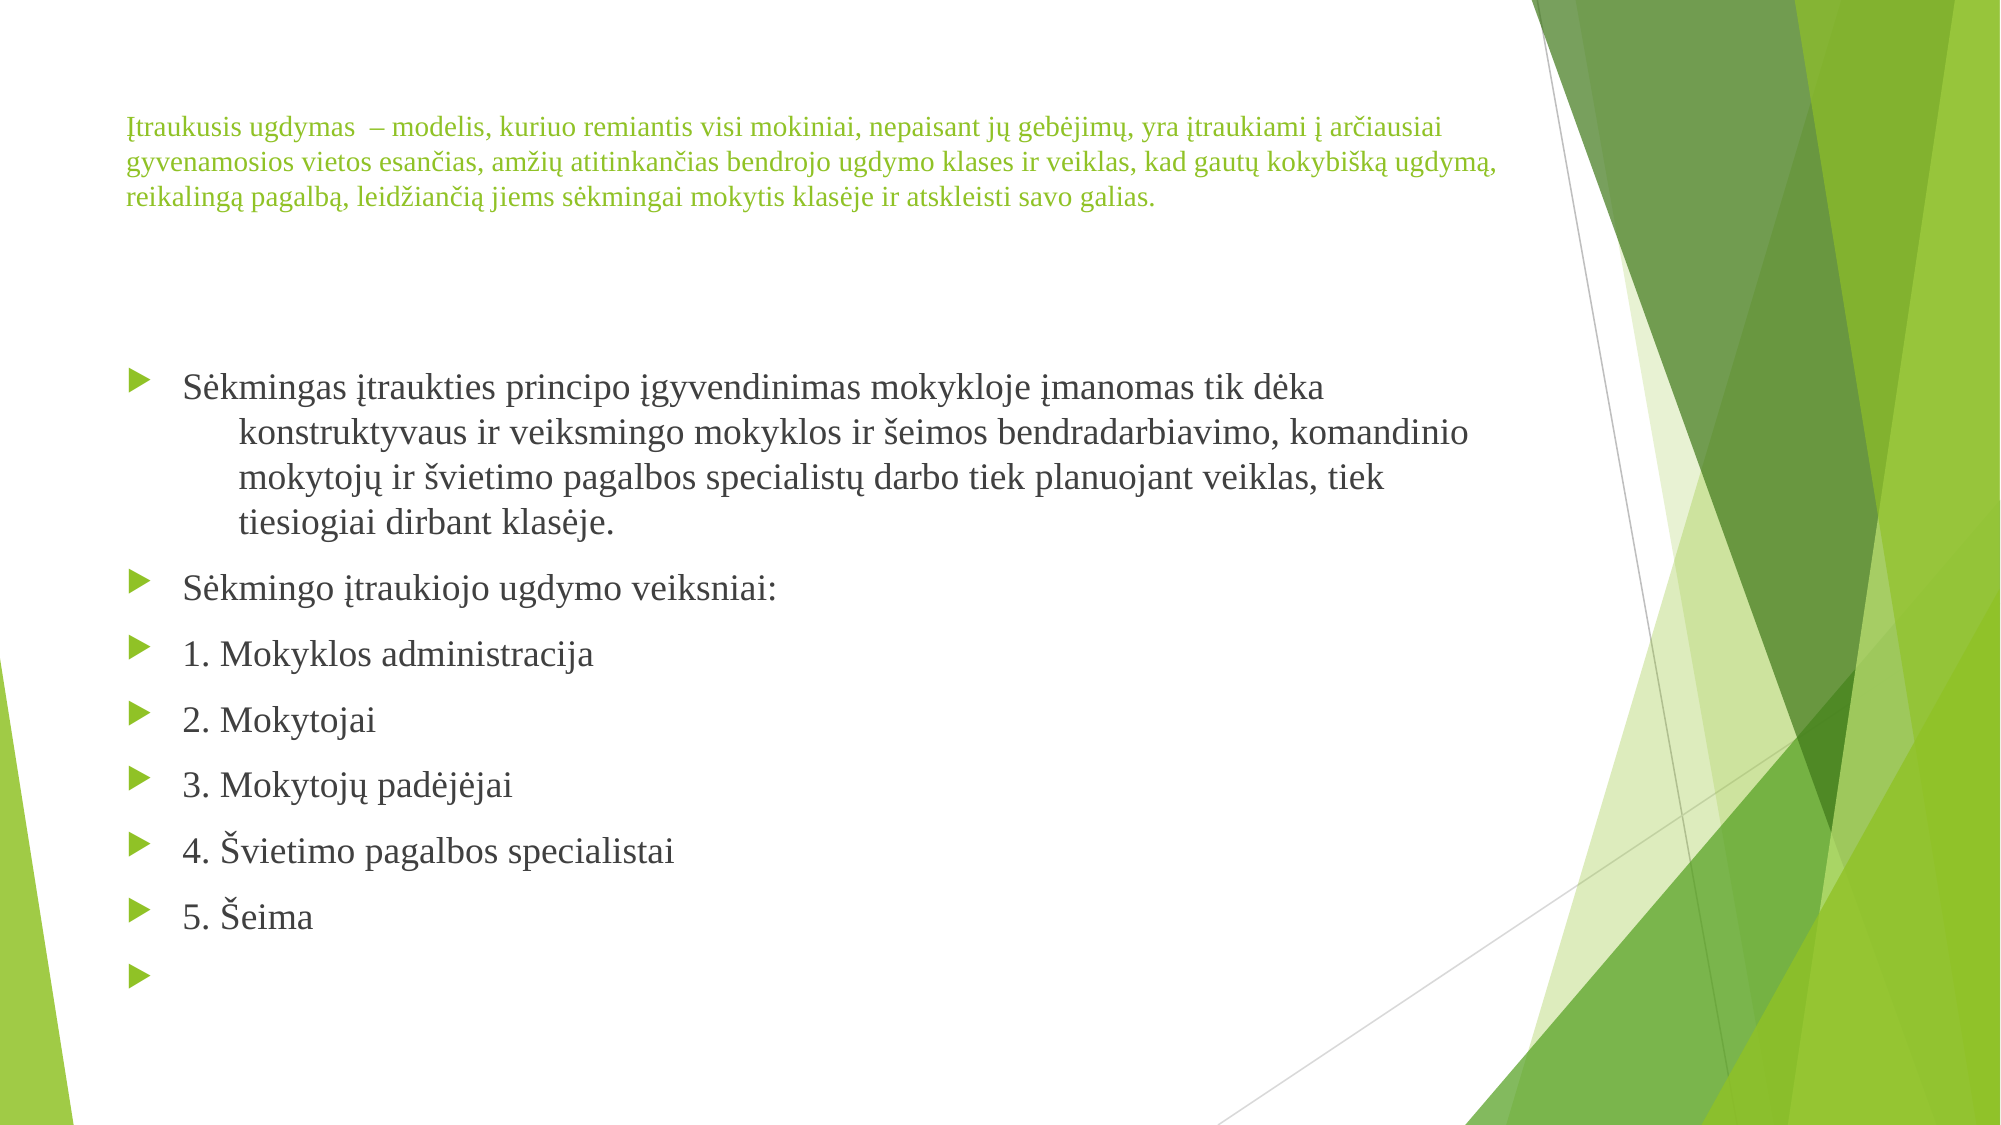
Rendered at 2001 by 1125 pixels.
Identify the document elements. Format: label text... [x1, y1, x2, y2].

list Sėkmingas įtraukties principo įgyvendinimas mokykloje įmanomas tik dėka konstruktyvaus ir veiksmingo mokyklos ir šeimos bendradarbiavimo, komandinio mokytojų ir švietimo pagalbos specialistų darbo tiek planuojant veiklas, tiek tiesiogiai dirbant klasėje. Sėkmingo įtraukiojo ugdymo veiksniai: 1. Mokyklos administracija 2. Mokytojai 3. Mokytojų padėjėjai 4. Švietimo pagalbos specialistai 5. Šeima [111, 354, 1522, 992]
title Įtraukusis ugdymas – modelis, kuriuo remiantis visi mokiniai, nepaisant jų gebėjimų, yra įtraukiami į arčiausiai gyvenamosios vietos esančias, amžių atitinkančias bendrojo ugdymo klases ir veiklas, kad gautų kokybišką ugdymą, reikalingą pagalbą, leidžiančią jiems sėkmingai mokytis klasėje ir atskleisti savo galias. [111, 99, 1522, 317]
